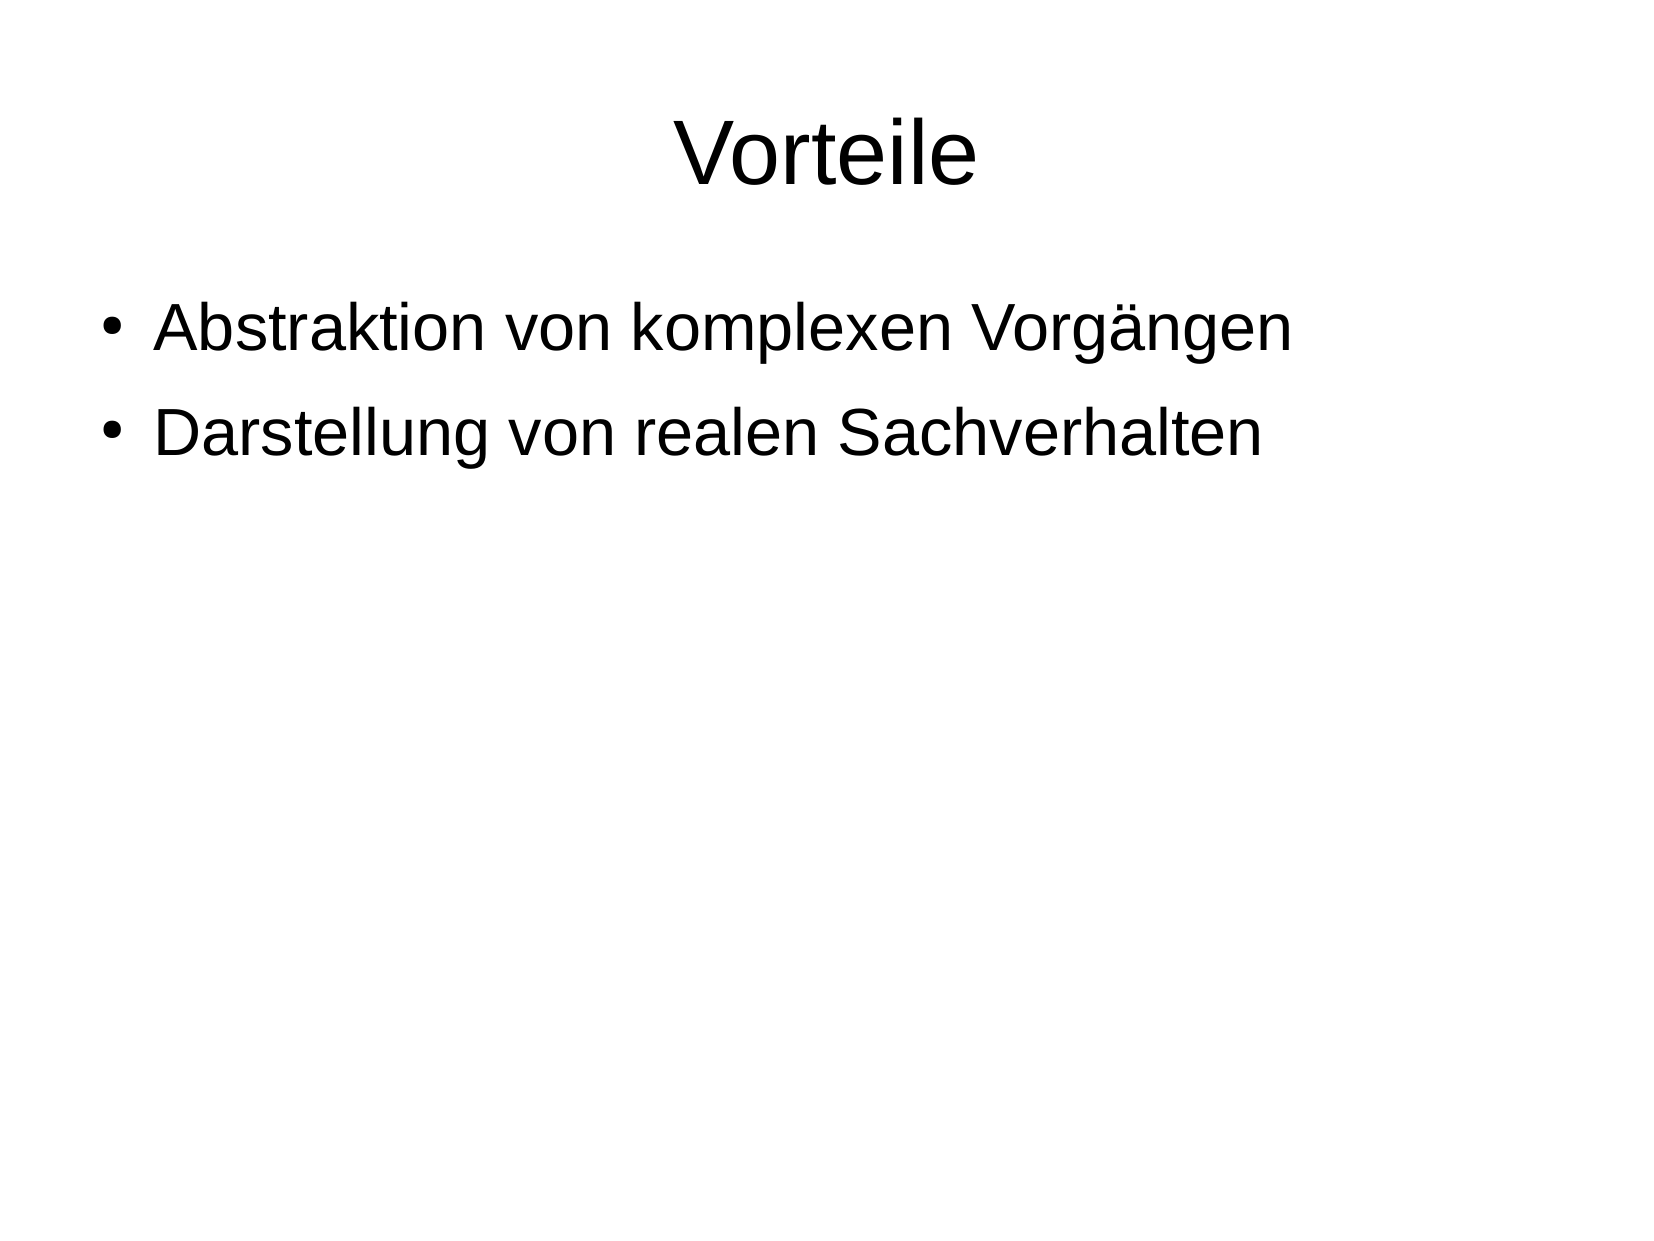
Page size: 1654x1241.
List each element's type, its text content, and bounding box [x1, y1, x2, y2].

title Vorteile [82, 56, 1571, 250]
list Abstraktion von komplexen Vorgängen Darstellung von realen Sachverhalten [82, 290, 1571, 1109]
